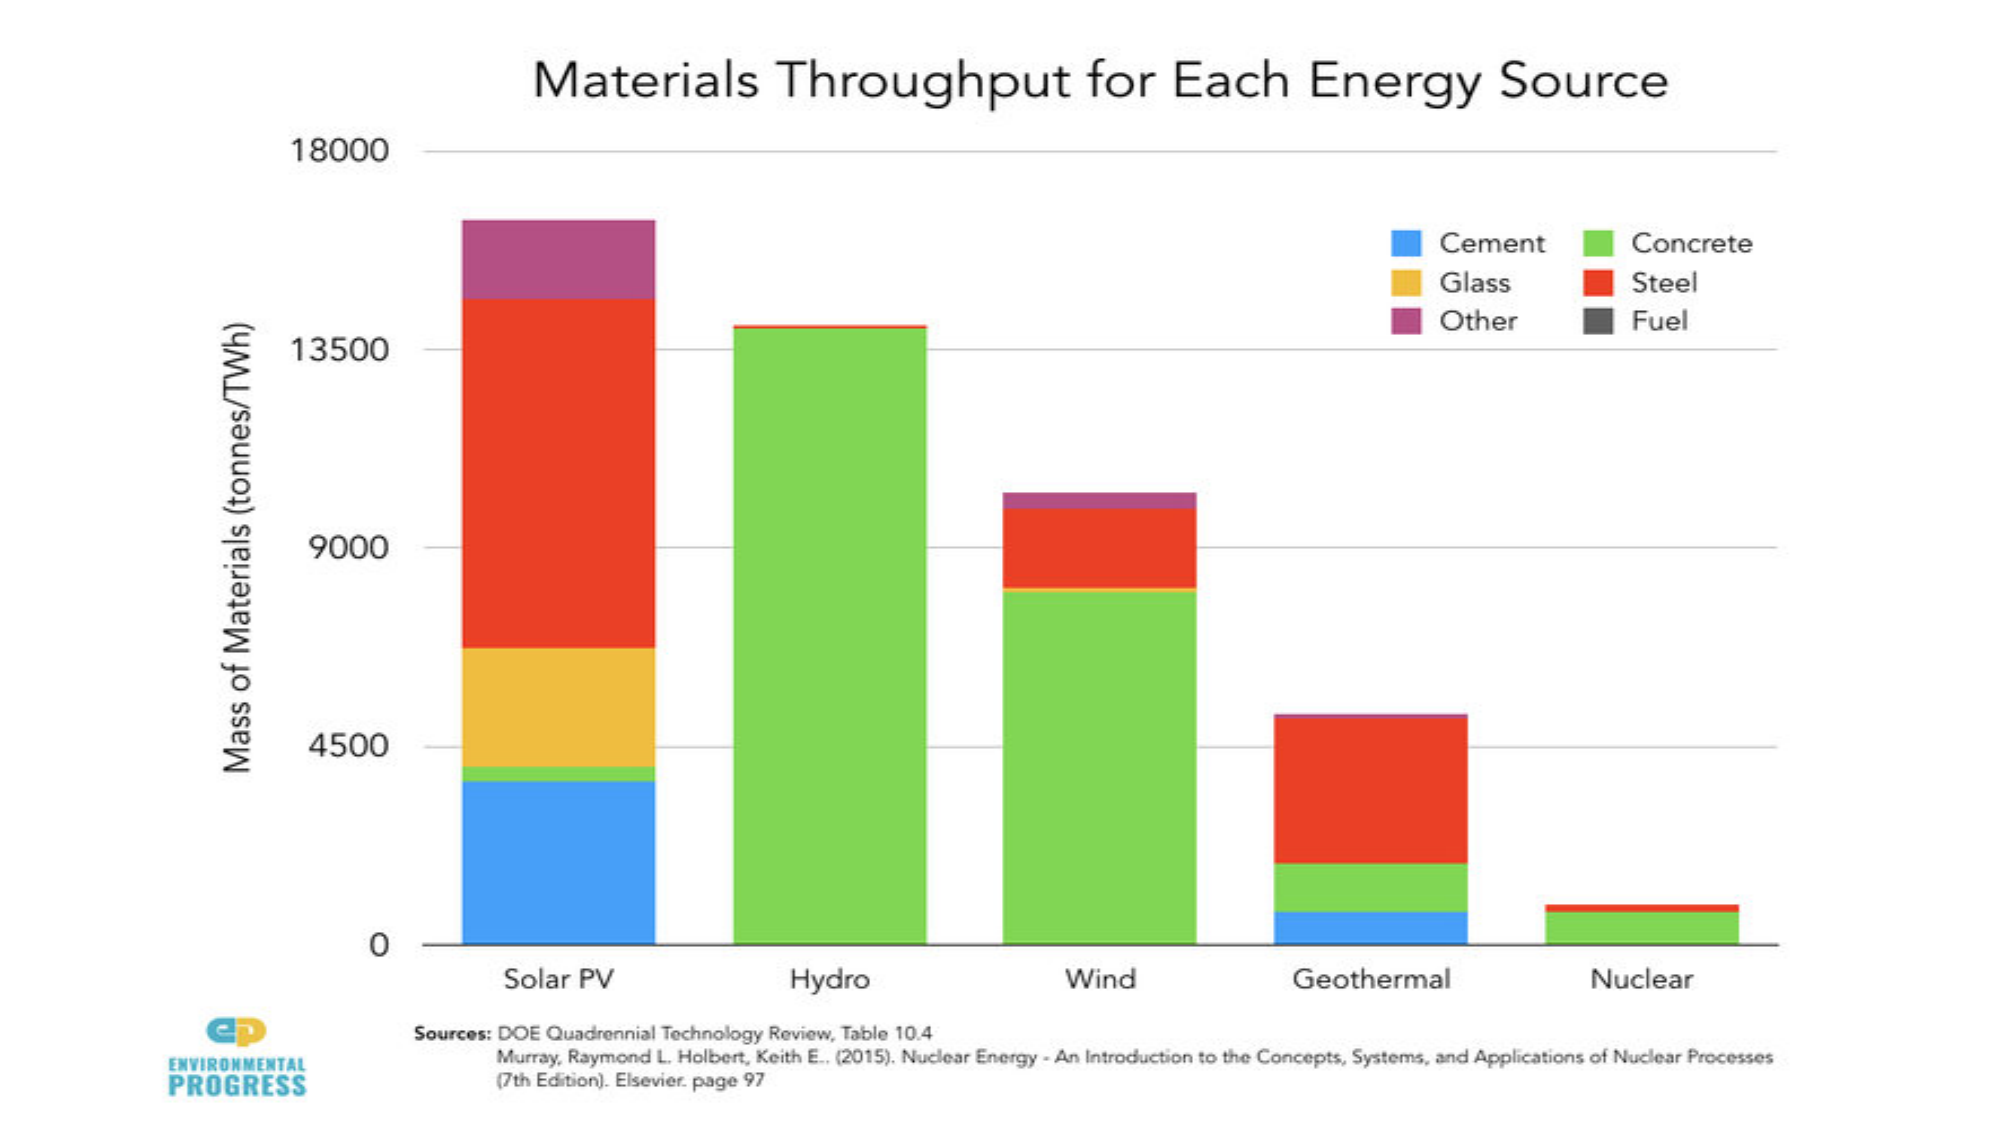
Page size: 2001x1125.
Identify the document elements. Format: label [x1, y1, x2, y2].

picture [145, 0, 1839, 1125]
